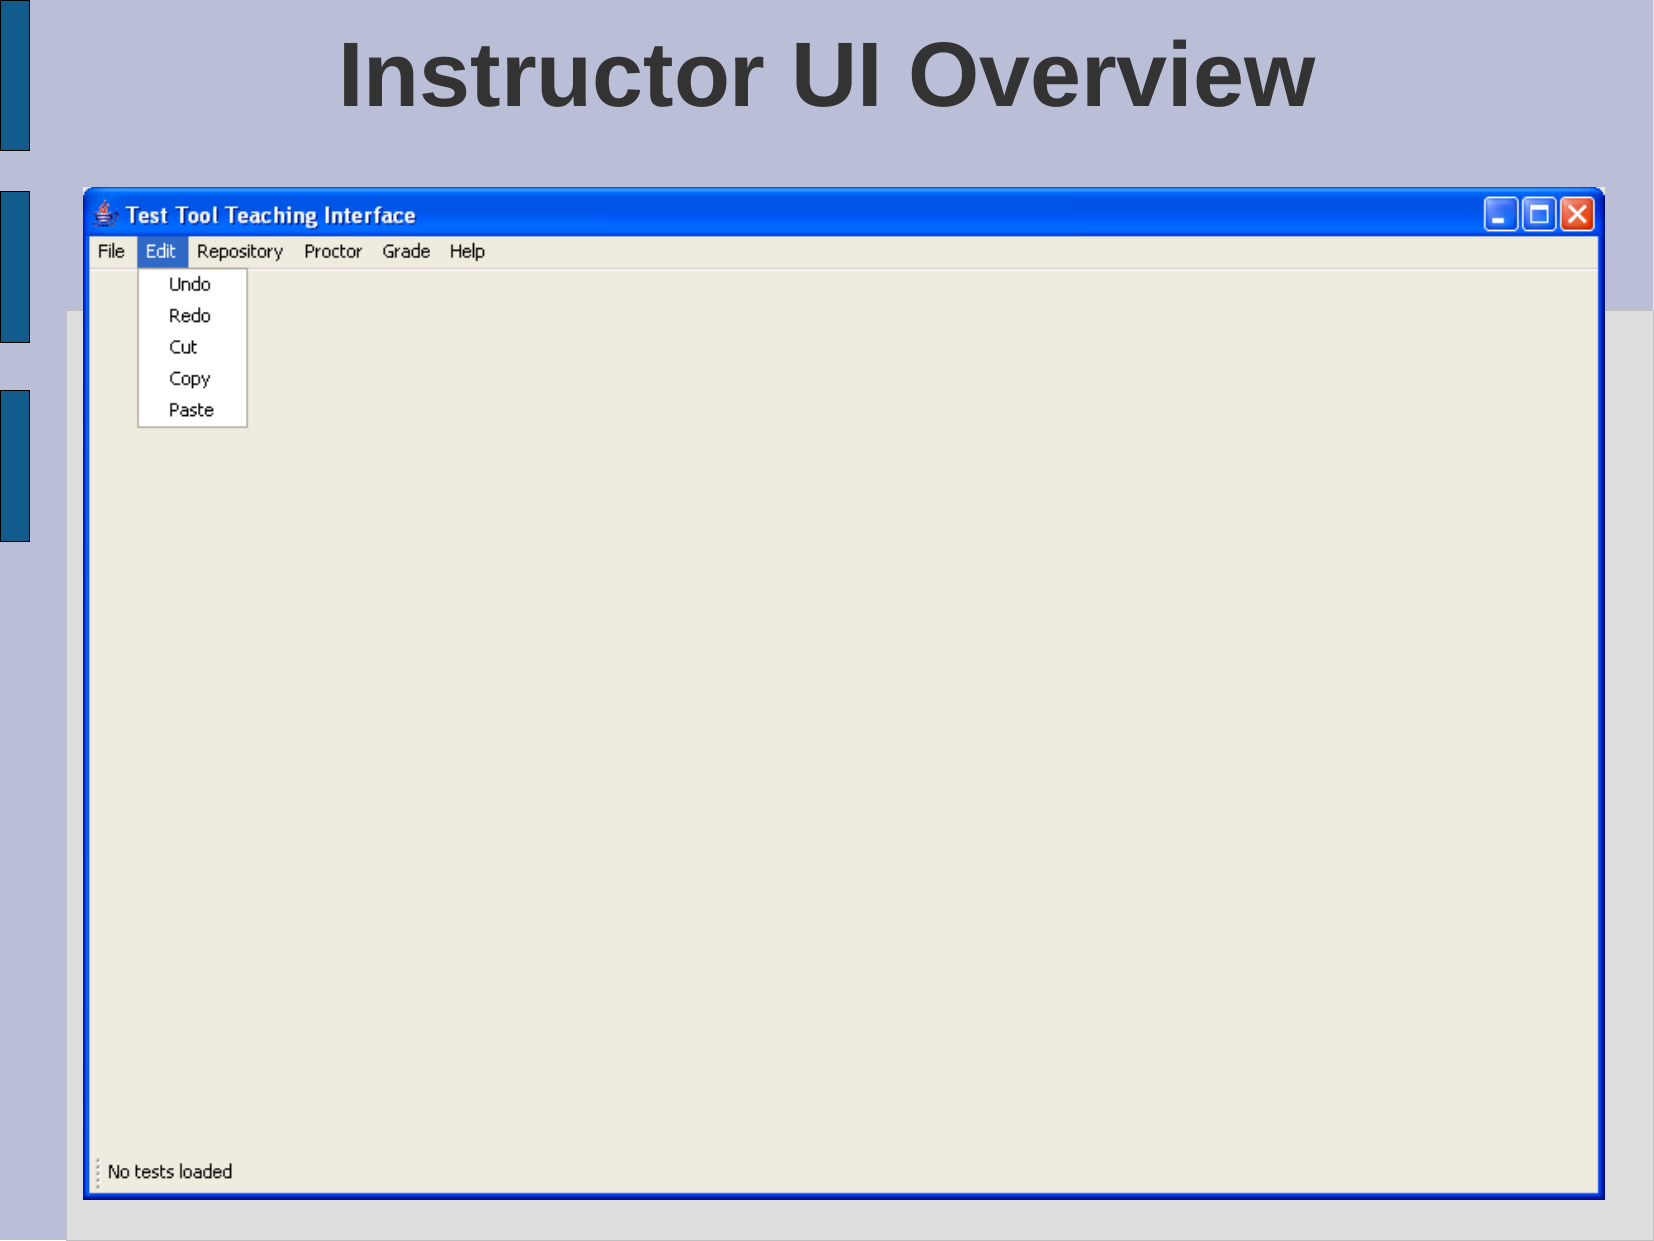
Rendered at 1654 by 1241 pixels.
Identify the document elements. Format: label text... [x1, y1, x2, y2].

title Instructor UI Overview [121, 0, 1534, 151]
picture [83, 187, 1605, 1200]
